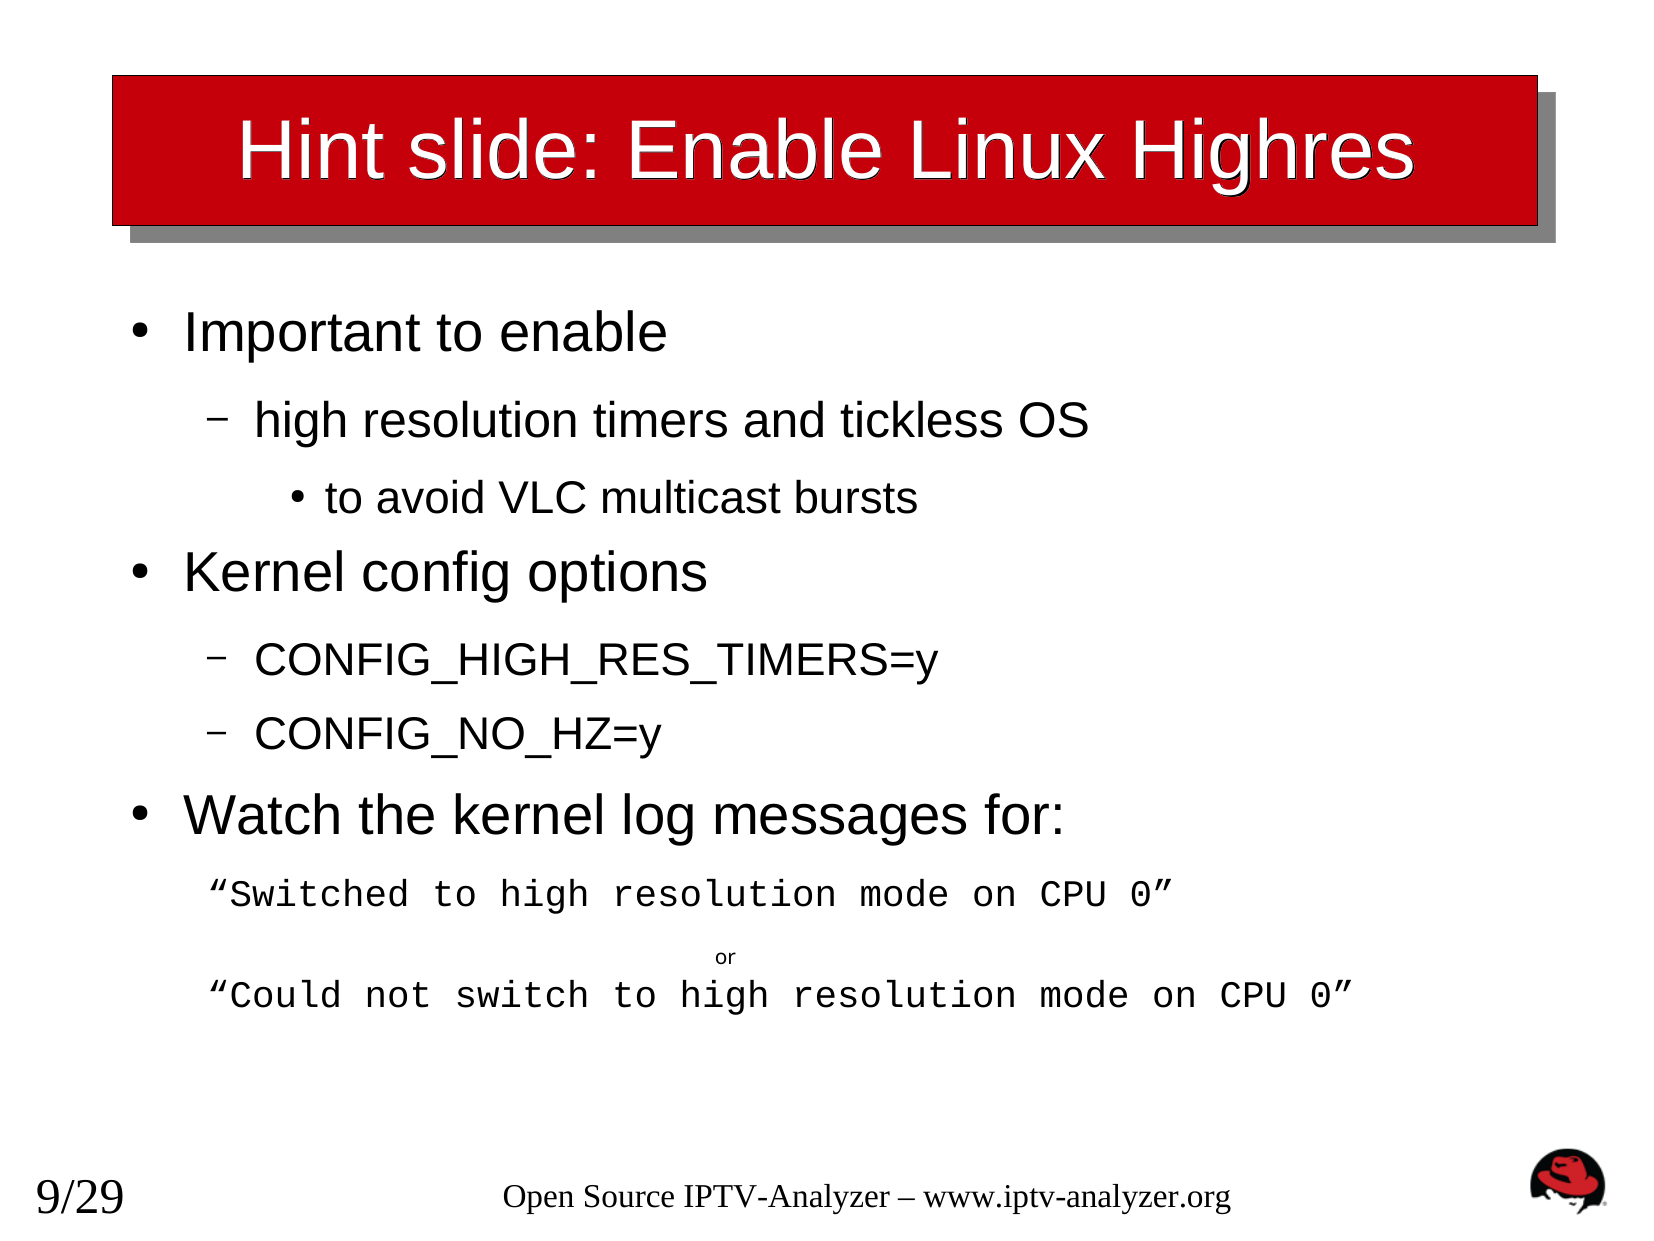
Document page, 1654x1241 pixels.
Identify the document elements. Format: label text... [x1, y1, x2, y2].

list Important to enable high resolution timers and tickless OS to avoid VLC multicast bursts Kernel config options CONFIG_HIGH_RES_TIMERS=y CONFIG_NO_HZ=y Watch the kernel log messages for: “Switched to high resolution mode on CPU 0” or “Could not switch to high resolution mode on CPU 0” [112, 300, 1538, 1088]
title Hint slide: Enable Linux Highres [116, 75, 1538, 226]
picture [1529, 1146, 1613, 1224]
